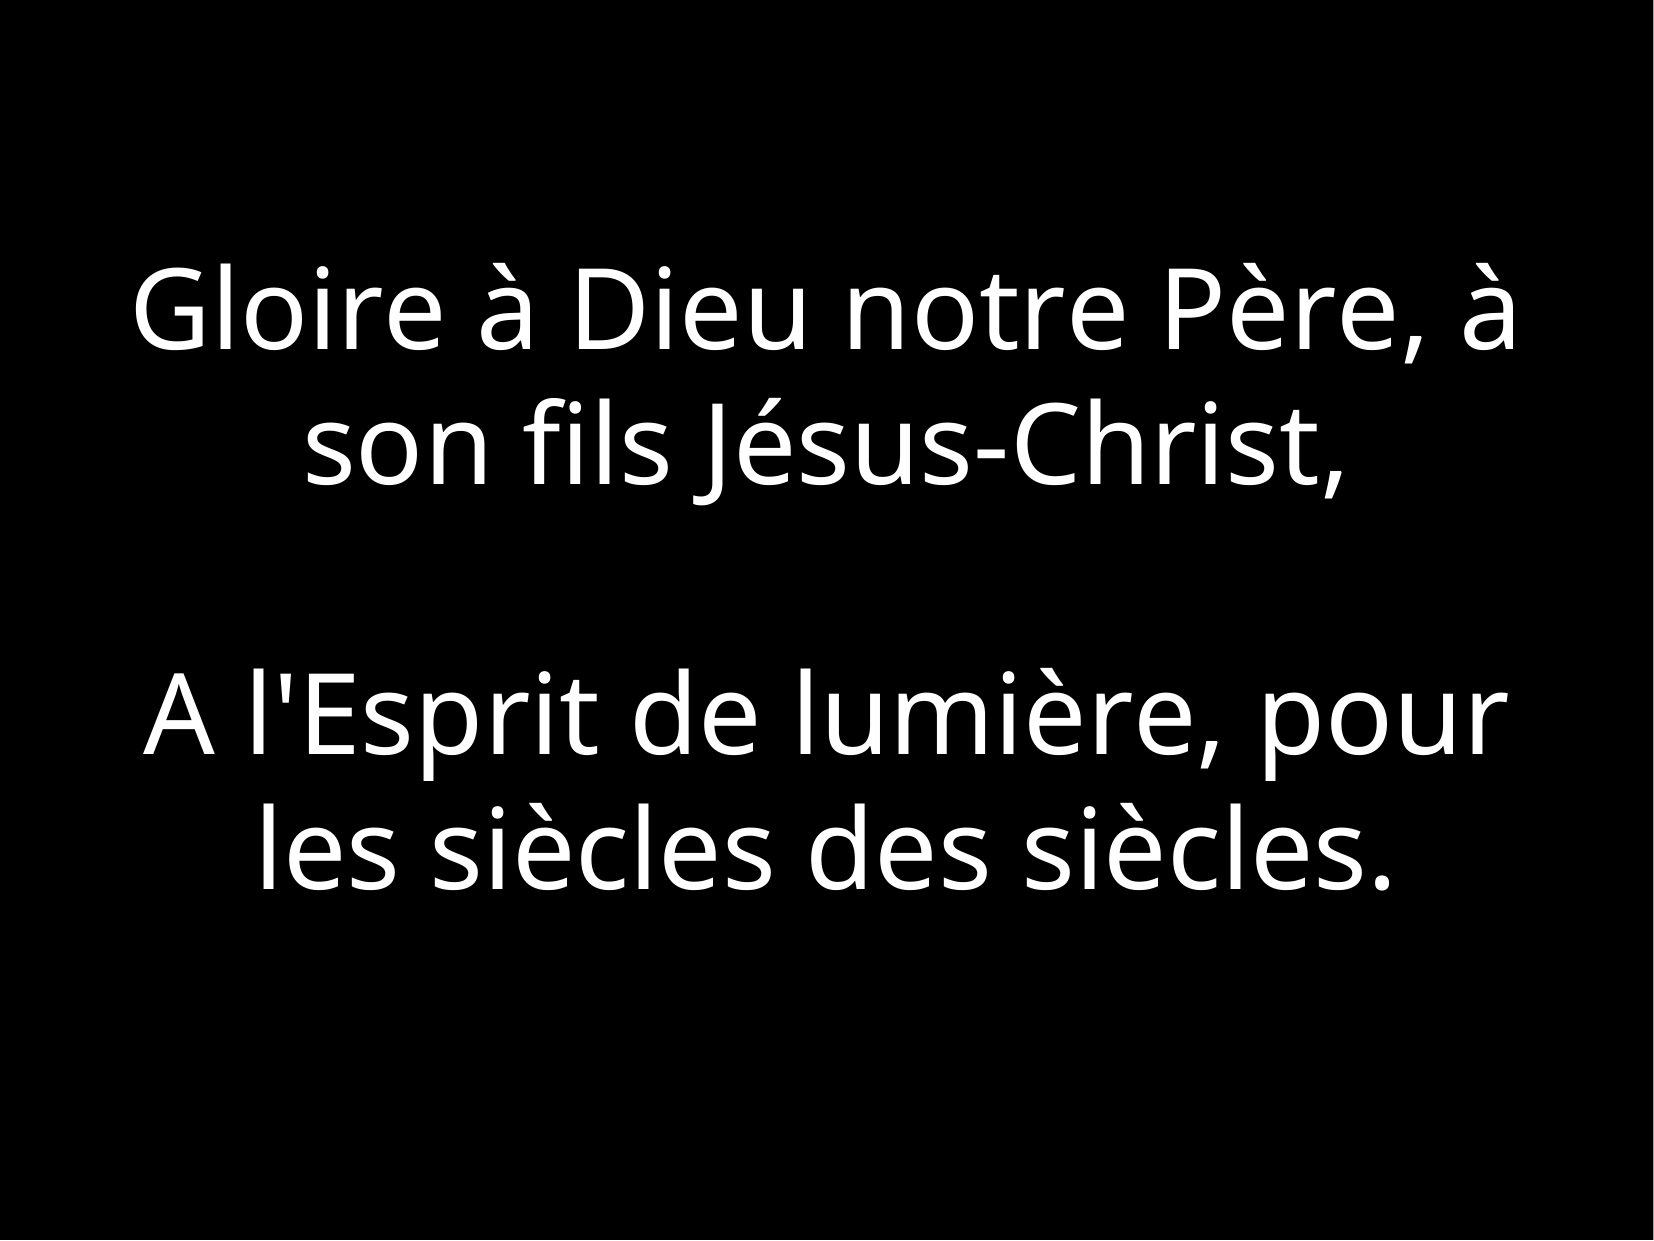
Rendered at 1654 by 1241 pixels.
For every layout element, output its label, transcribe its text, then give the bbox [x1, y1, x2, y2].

title Gloire à Dieu notre Père, à son fils Jésus-Christ, A l'Esprit de lumière, pour les siècles des siècles. [45, 73, 1609, 1211]
